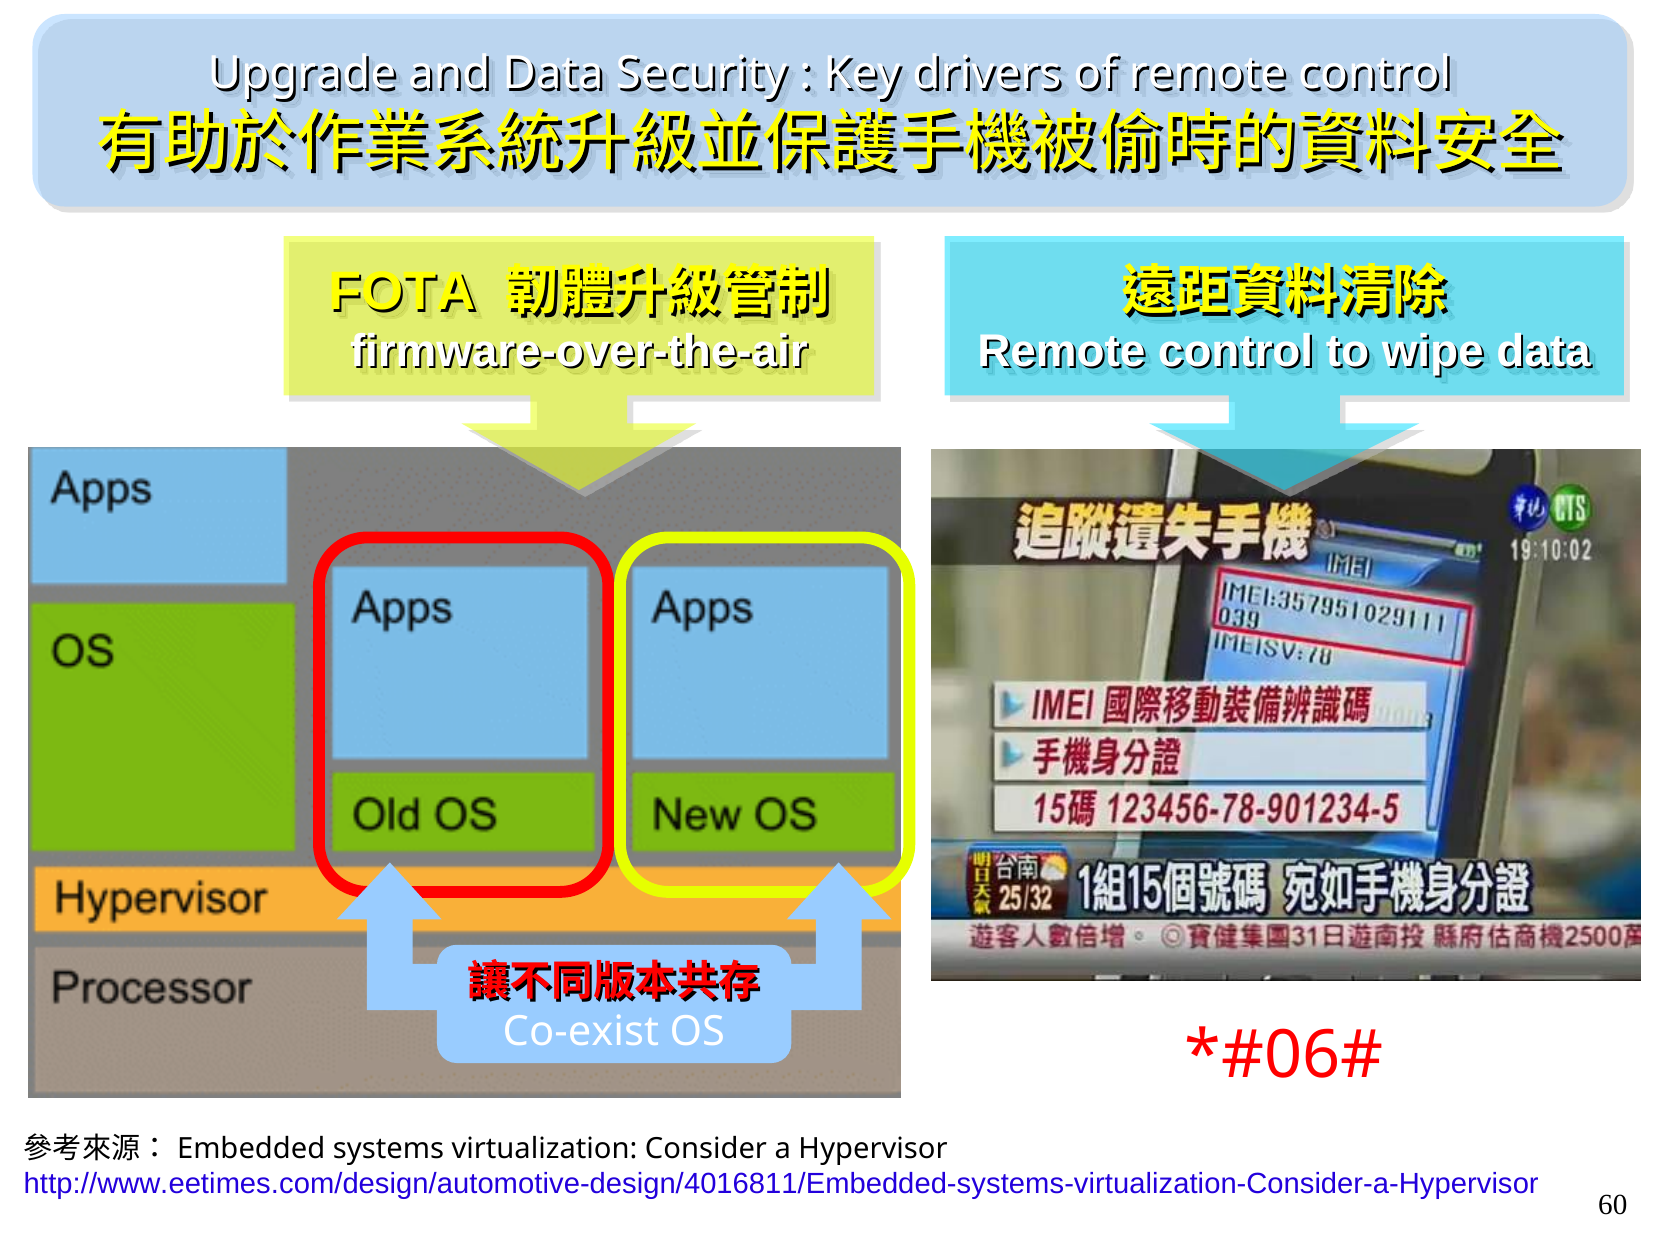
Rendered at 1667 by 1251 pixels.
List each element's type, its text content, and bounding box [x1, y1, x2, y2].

text_box [786, 862, 892, 1011]
text_box FOTA 韌體升級管制 firmware-over-the-air [283, 236, 875, 491]
text_box Upgrade and Data Security : Key drivers of remote control 有助於作業系統升級並保護手機被偷時的資料安全 [32, 13, 1628, 207]
text_box 讓不同版本共存 Co-exist OS [436, 944, 792, 1064]
picture [931, 449, 1641, 981]
picture [28, 447, 901, 1098]
text_box 遠距資料清除 Remote control to wipe data [944, 236, 1624, 491]
picture [626, 544, 901, 886]
picture [325, 544, 602, 886]
text_box 參考來源：Embedded systems virtualization: Consider a Hypervisor http://www.eetimes.com/design/automotive-design/4016811/Embedded-systems-virtualization-Consider-a-Hypervisor [9, 1122, 1667, 1215]
text_box *#06# [944, 1003, 1625, 1099]
text_box [336, 862, 442, 1011]
picture [413, 854, 815, 963]
